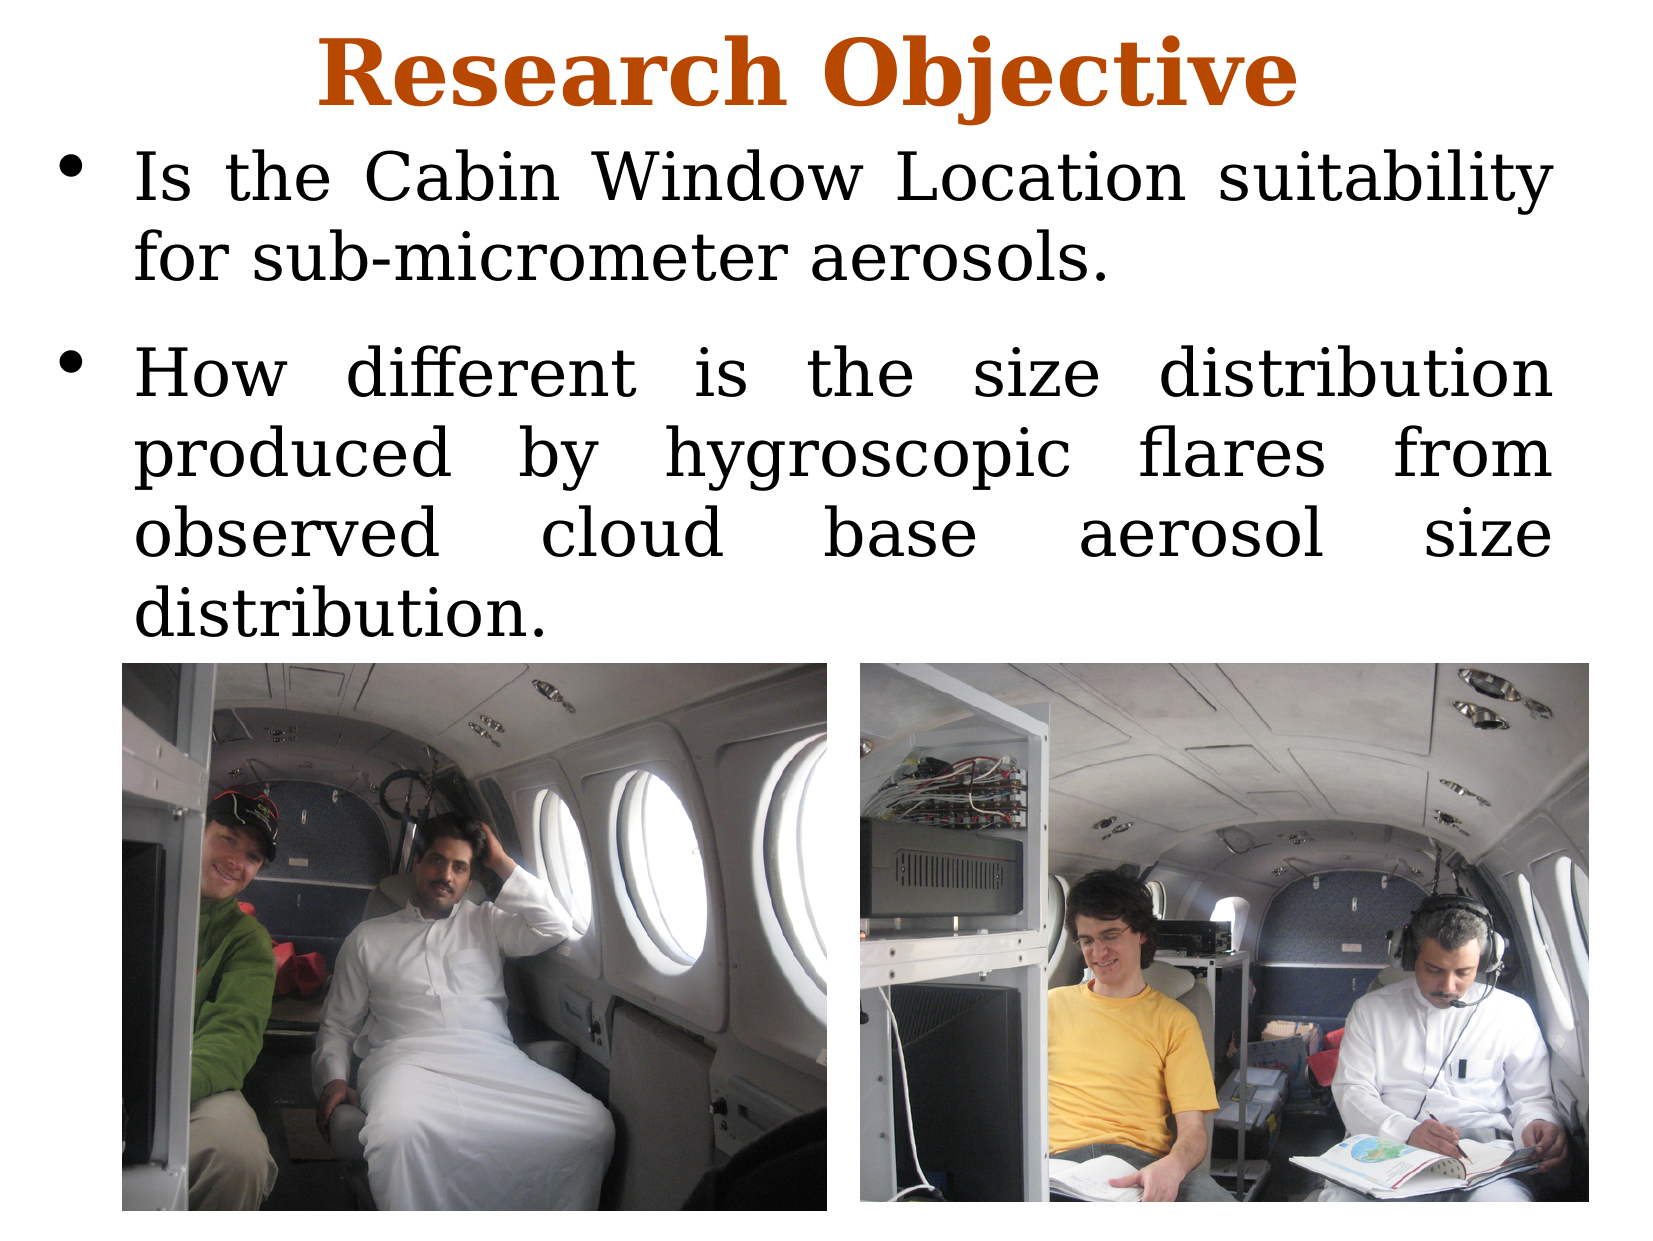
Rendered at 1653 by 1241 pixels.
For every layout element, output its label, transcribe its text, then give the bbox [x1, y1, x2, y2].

picture [122, 663, 827, 1212]
text_box Research Objective [0, 19, 1650, 132]
picture [860, 663, 1589, 1202]
text_box Is the Cabin Window Location suitability for sub-micrometer aerosols. How different is the size distribution produced by hygroscopic flares from observed cloud base aerosol size distribution. [45, 132, 1570, 433]
